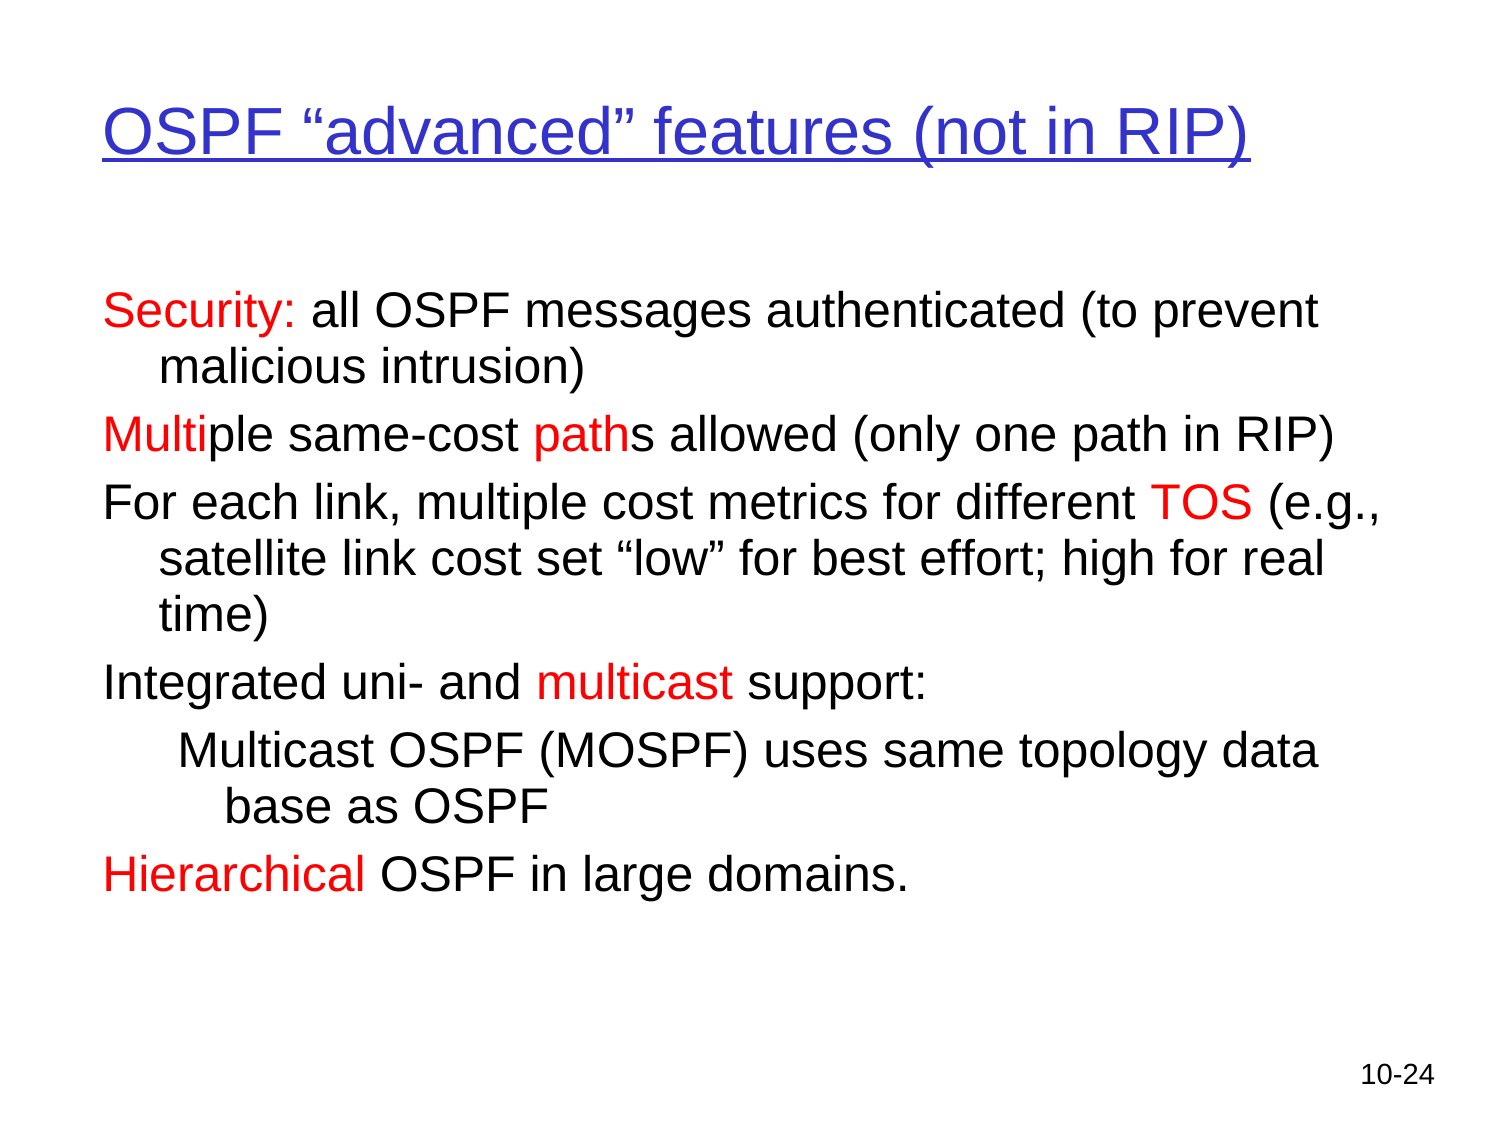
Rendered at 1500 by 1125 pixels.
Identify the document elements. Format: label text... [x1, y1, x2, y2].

title OSPF “advanced” features (not in RIP) [87, 37, 1363, 225]
list Security: all OSPF messages authenticated (to prevent malicious intrusion) Multiple same-cost paths allowed (only one path in RIP) For each link, multiple cost metrics for different TOS (e.g., satellite link cost set “low” for best effort; high for real time) Integrated uni- and multicast support: Multicast OSPF (MOSPF) uses same topology data base as OSPF Hierarchical OSPF in large domains. [87, 275, 1438, 1076]
